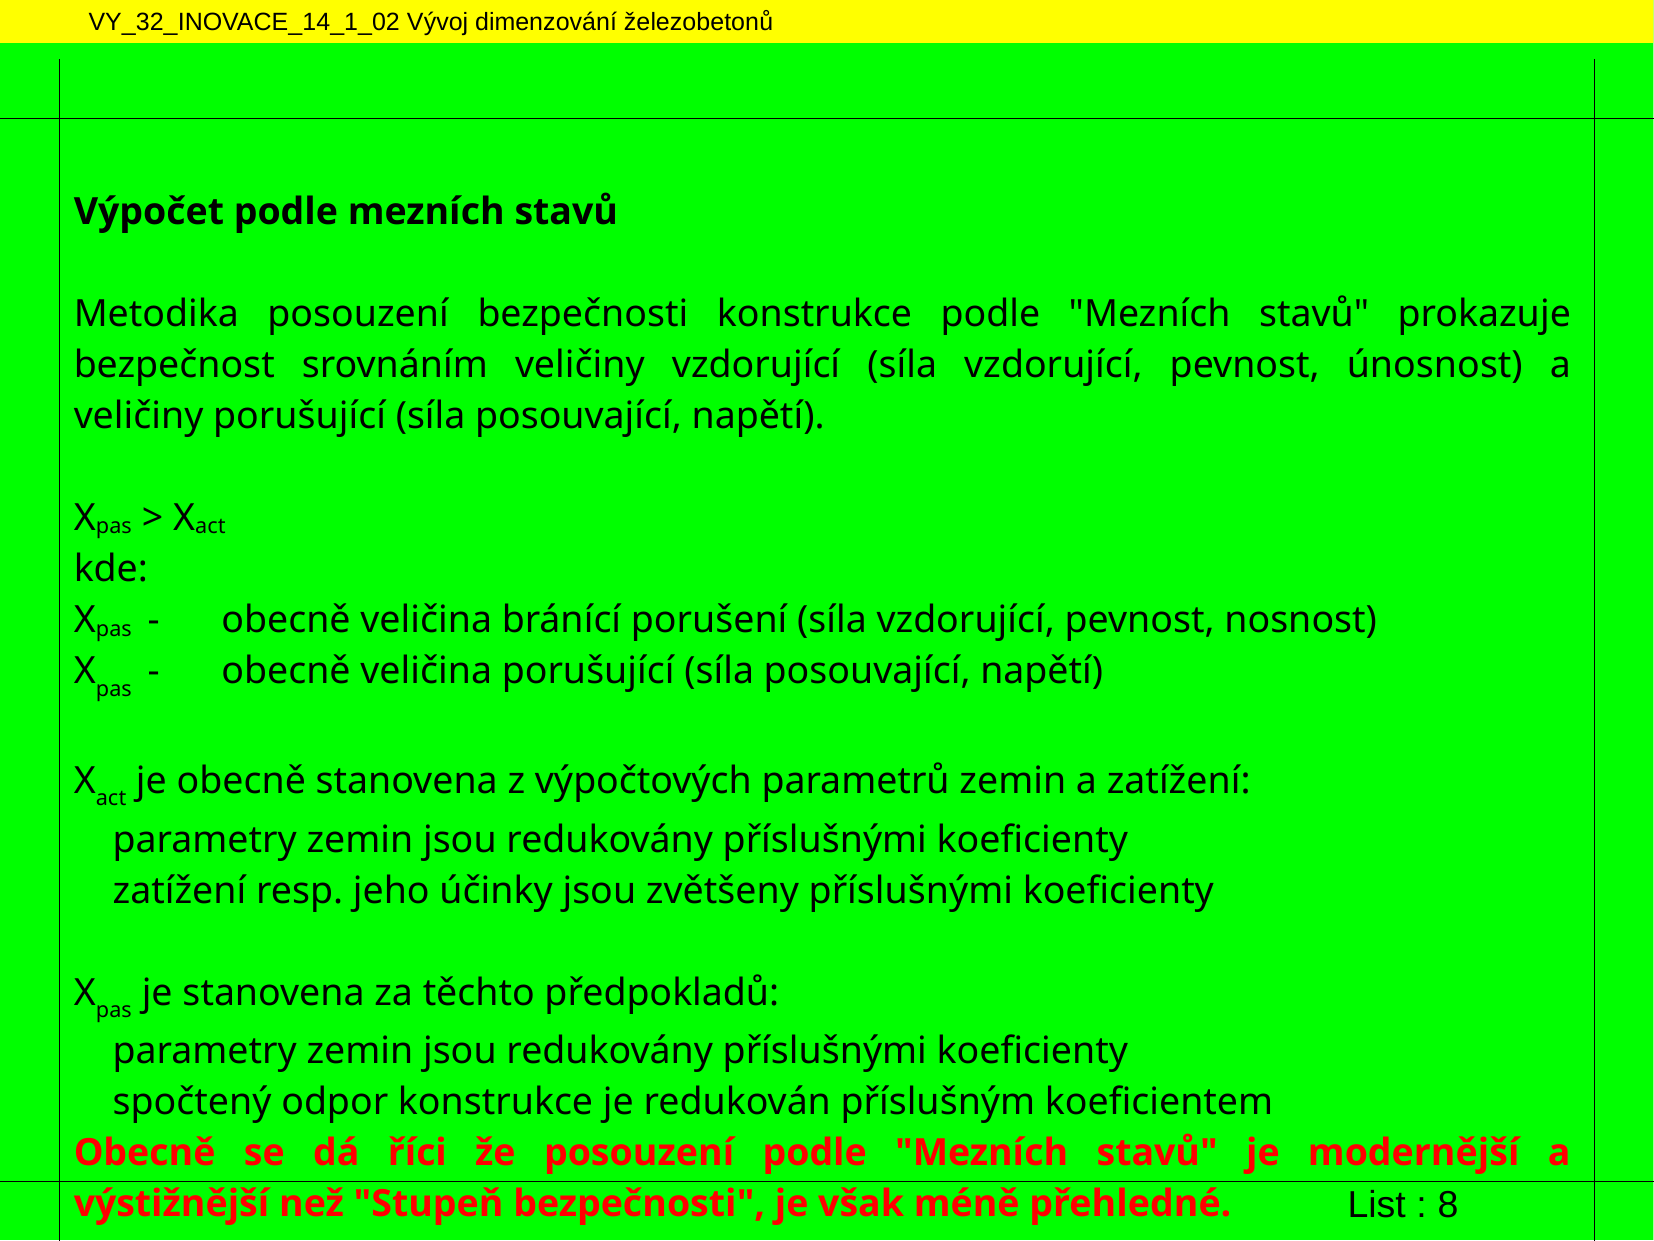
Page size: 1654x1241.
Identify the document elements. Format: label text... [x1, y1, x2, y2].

text_box VY_32_INOVACE_14_1_02 Vývoj dimenzování železobetonů [0, 0, 1654, 43]
text_box Výpočet podle mezních stavů Metodika posouzení bezpečnosti konstrukce podle "Mezních stavů" prokazuje bezpečnost srovnáním veličiny vzdorující (síla vzdorující, pevnost, únosnost) a veličiny porušující (síla posouvající, napětí). Xpas > Xact kde: Xpas - obecně veličina bránící porušení (síla vzdorující, pevnost, nosnost) Xpas - obecně veličina porušující (síla posouvající, napětí) Xact je obecně stanovena z výpočtových parametrů zemin a zatížení: parametry zemin jsou redukovány příslušnými koeficienty zatížení resp. jeho účinky jsou zvětšeny příslušnými koeficienty Xpas je stanovena za těchto předpokladů: parametry zemin jsou redukovány příslušnými koeficienty spočtený odpor konstrukce je redukován příslušným koeficientem Obecně se dá říci že posouzení podle "Mezních stavů" je modernější a výstižnější než "Stupeň bezpečnosti", je však méně přehledné. [60, 177, 1588, 1175]
text_box List : <číslo> [1357, 1176, 1599, 1241]
